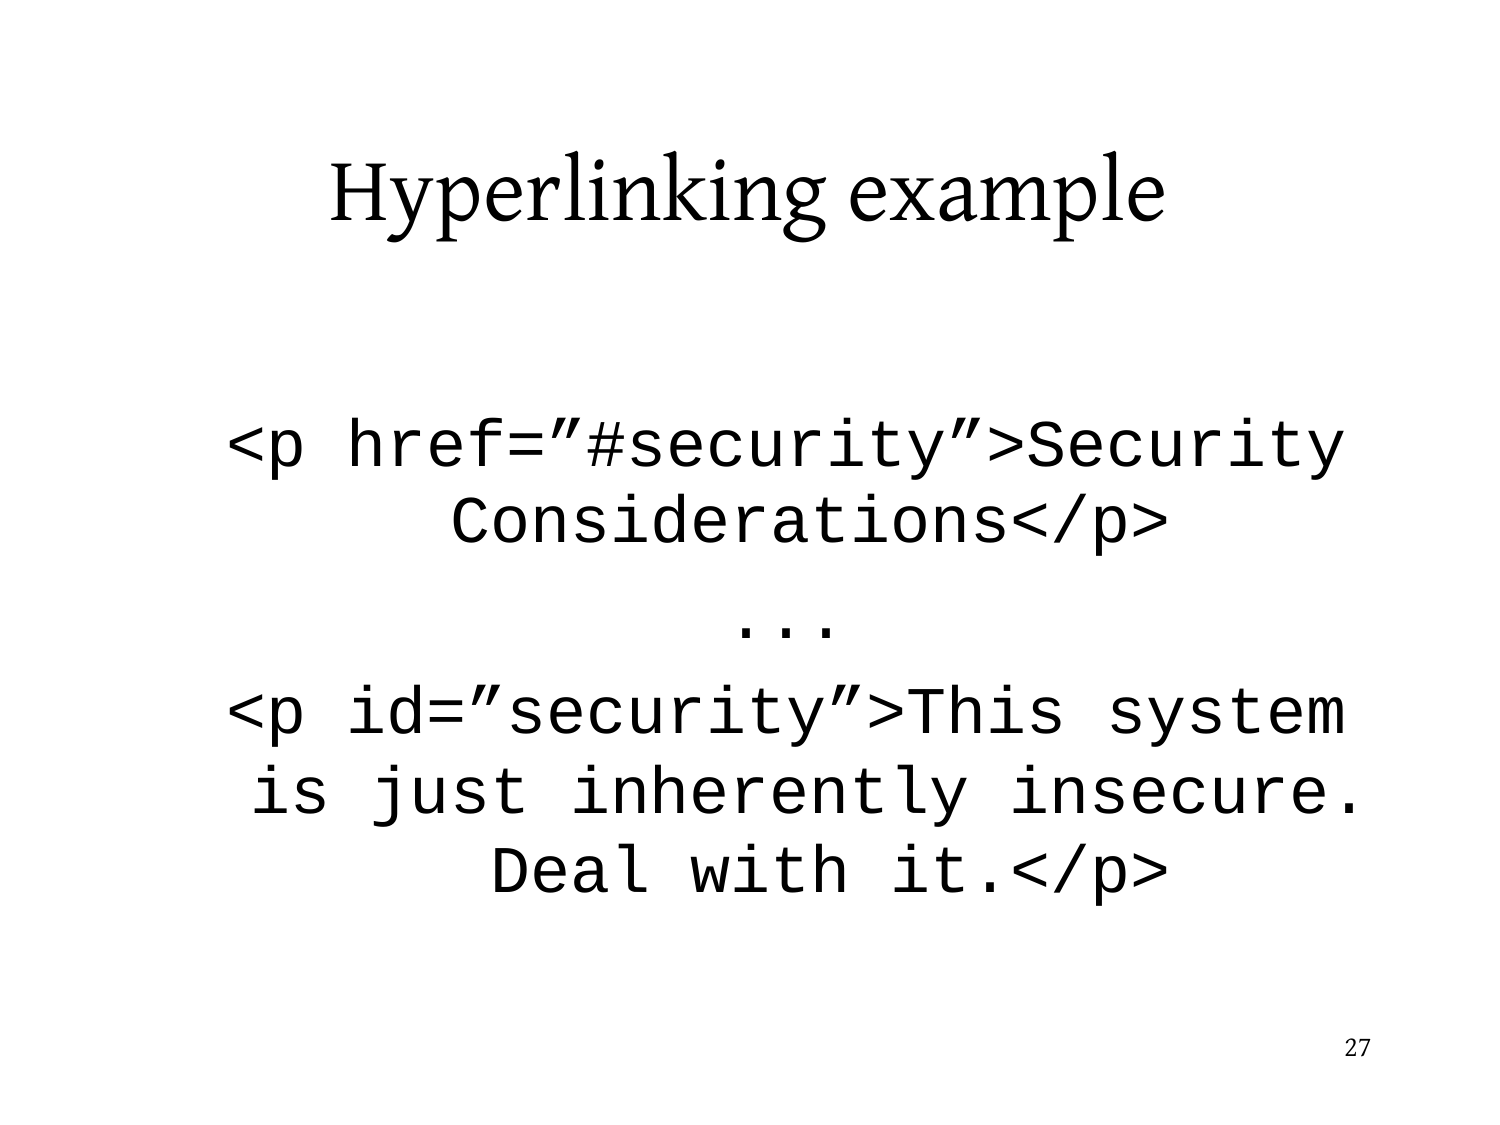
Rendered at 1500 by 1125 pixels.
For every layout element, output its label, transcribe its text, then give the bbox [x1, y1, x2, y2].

title Hyperlinking example [112, 63, 1387, 324]
subtitle <p href=”#security”>Security Considerations</p> ... <p id=”security”>This system is just inherently insecure. Deal with it.</p> [112, 324, 1387, 999]
